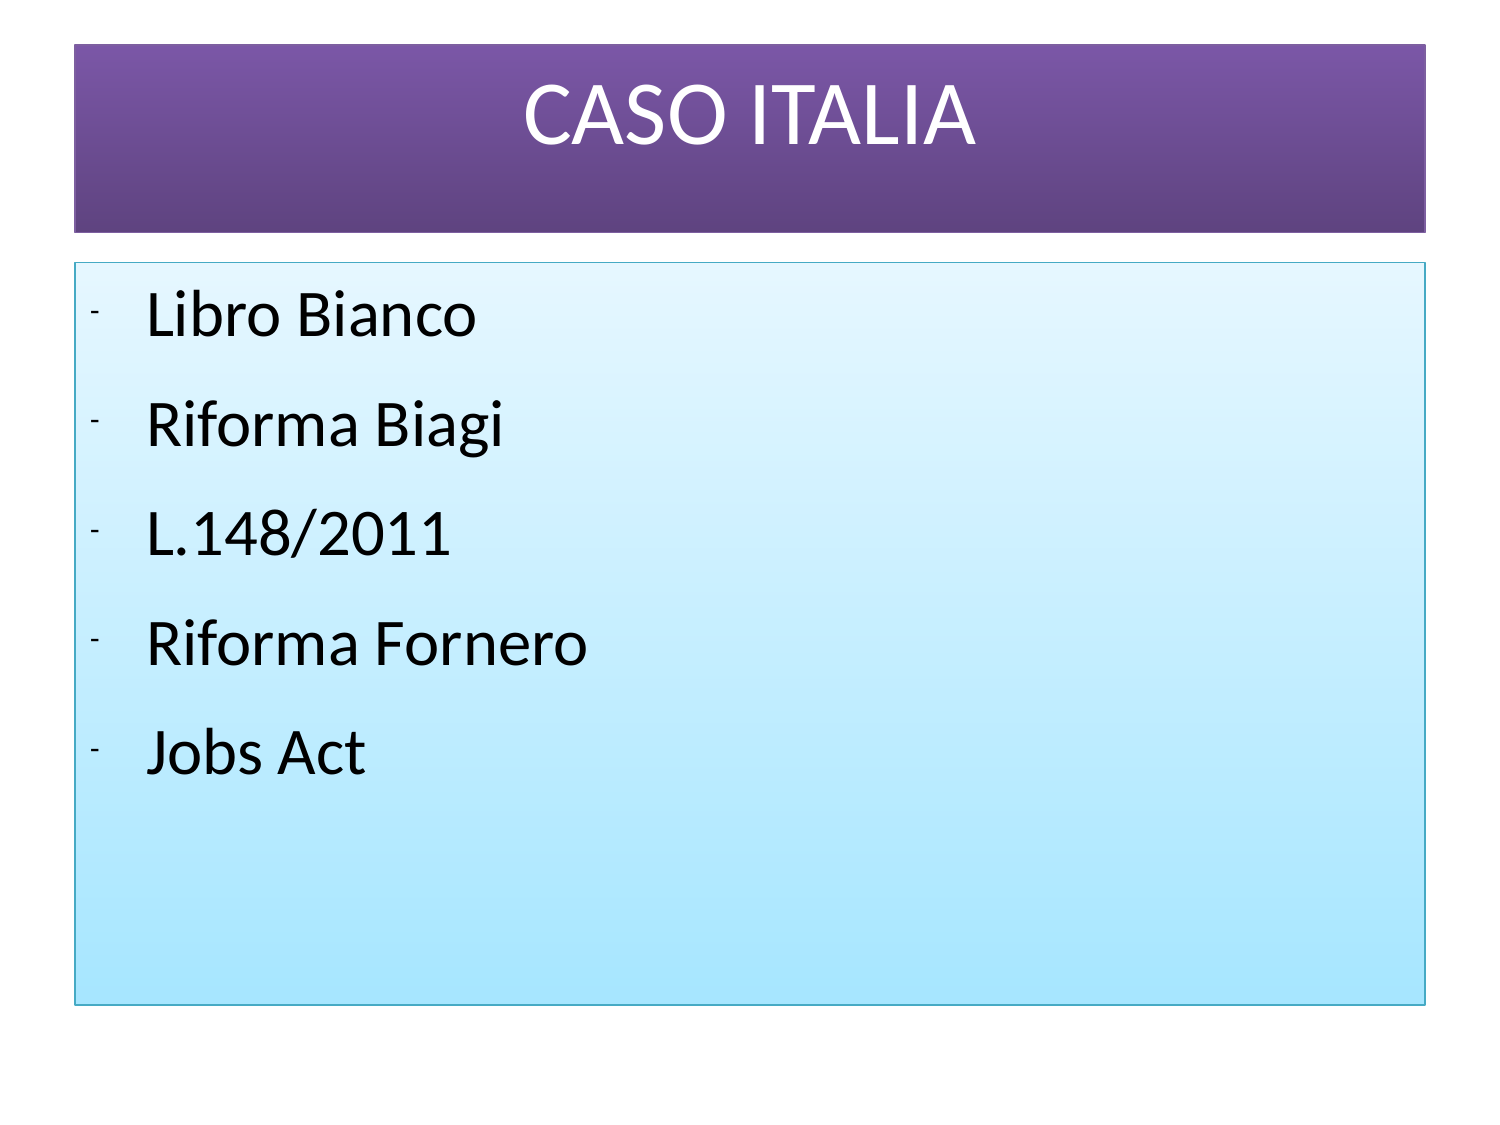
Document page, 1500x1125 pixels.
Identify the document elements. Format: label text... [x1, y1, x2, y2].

list Libro Bianco Riforma Biagi L.148/2011 Riforma Fornero Jobs Act [75, 262, 1425, 1005]
title CASO ITALIA [75, 45, 1425, 233]
